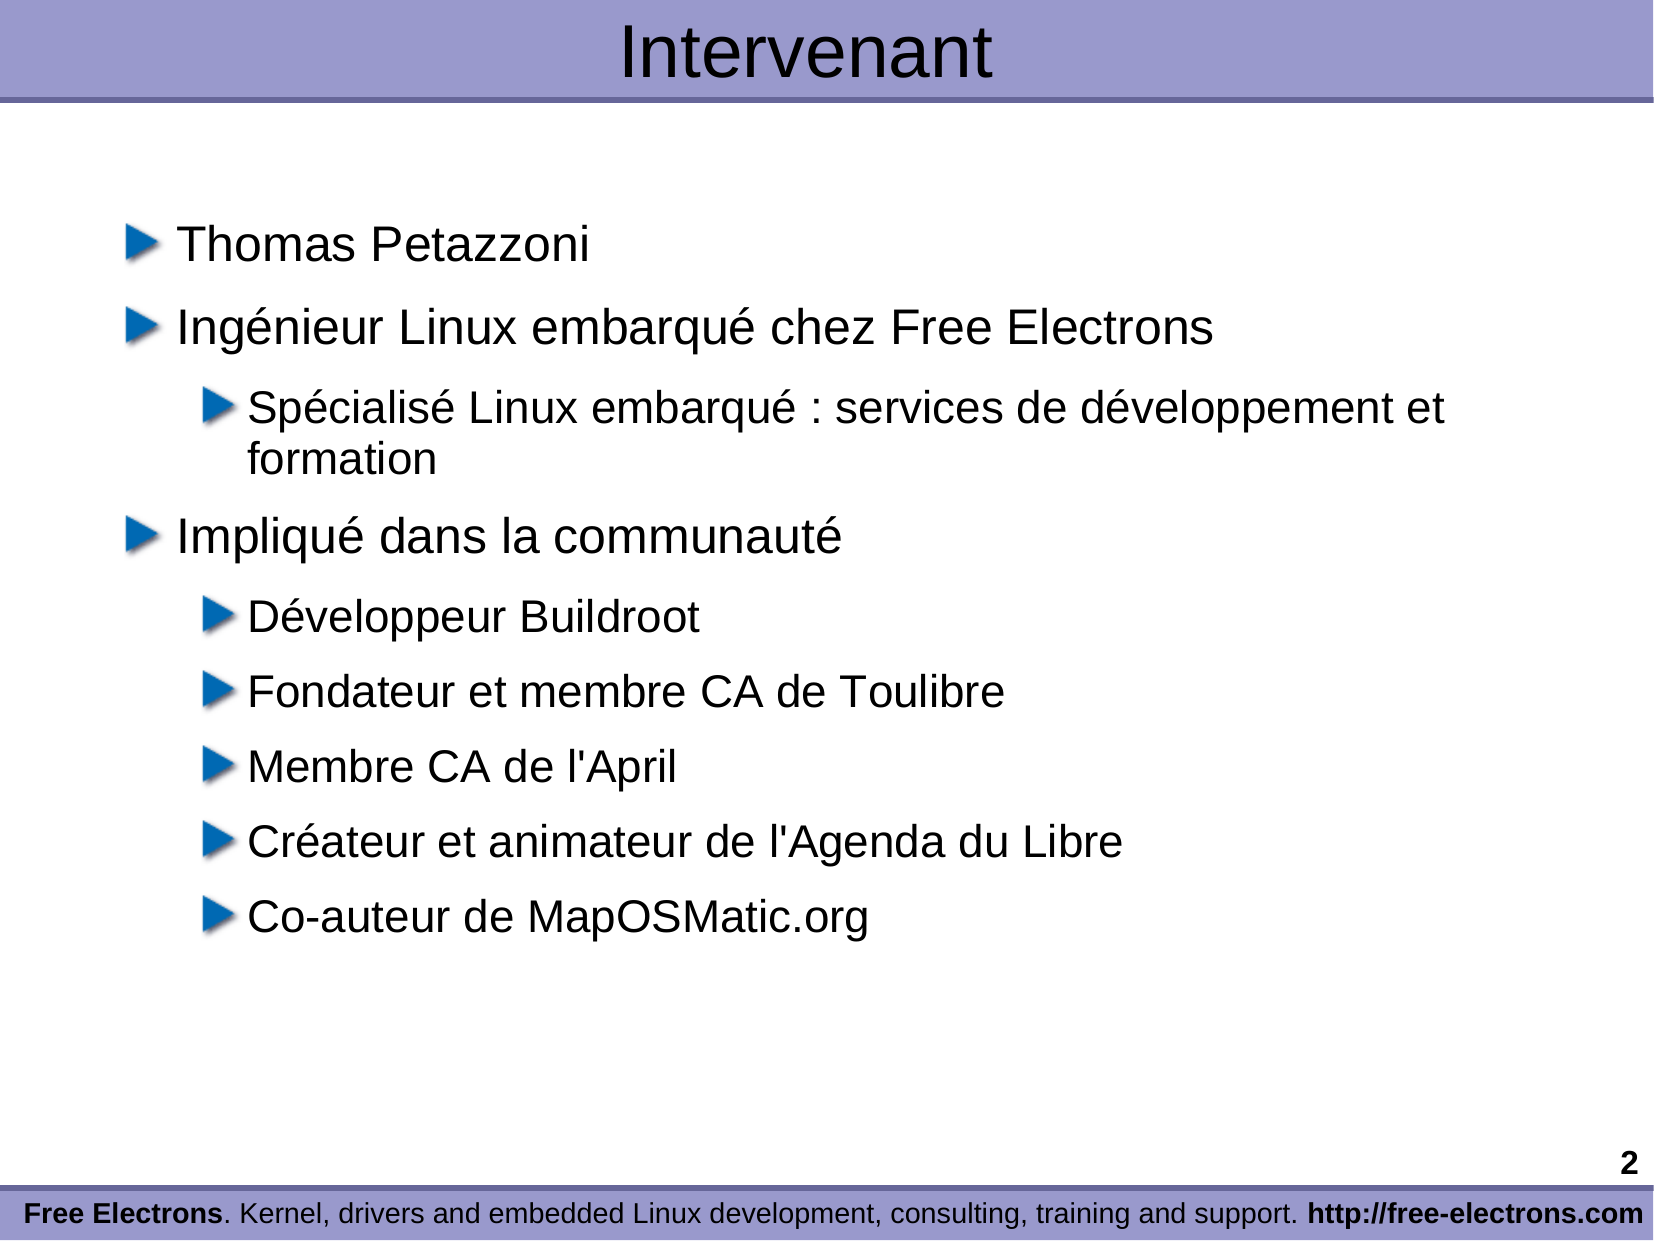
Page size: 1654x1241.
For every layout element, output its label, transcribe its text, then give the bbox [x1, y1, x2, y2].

title Intervenant [60, 4, 1551, 98]
list Thomas Petazzoni Ingénieur Linux embarqué chez Free Electrons Spécialisé Linux embarqué : services de développement et formation Impliqué dans la communauté Développeur Buildroot Fondateur et membre CA de Toulibre Membre CA de l'April Créateur et animateur de l'Agenda du Libre Co-auteur de MapOSMatic.org [105, 216, 1518, 1066]
